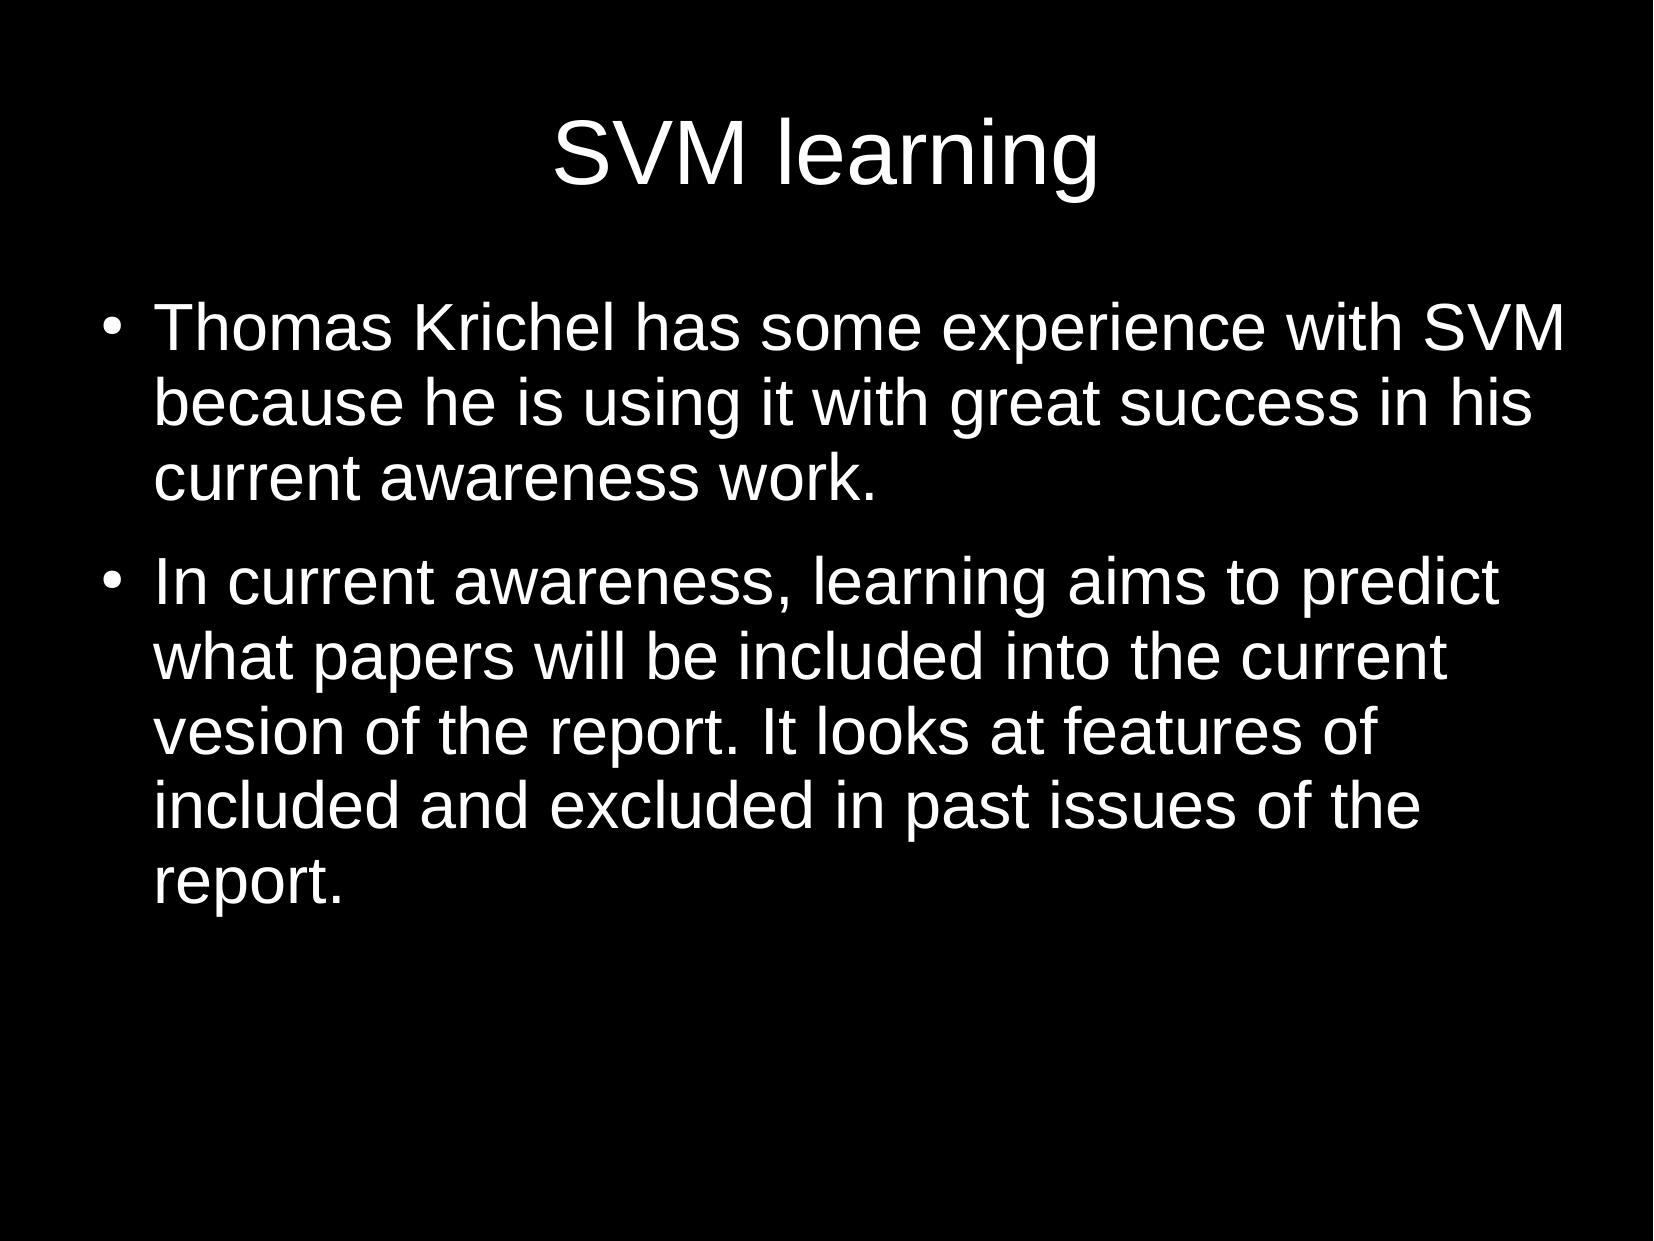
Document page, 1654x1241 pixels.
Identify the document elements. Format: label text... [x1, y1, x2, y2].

title SVM learning [82, 56, 1571, 250]
list Thomas Krichel has some experience with SVM because he is using it with great success in his current awareness work. In current awareness, learning aims to predict what papers will be included into the current vesion of the report. It looks at features of included and excluded in past issues of the report. [82, 290, 1571, 1109]
